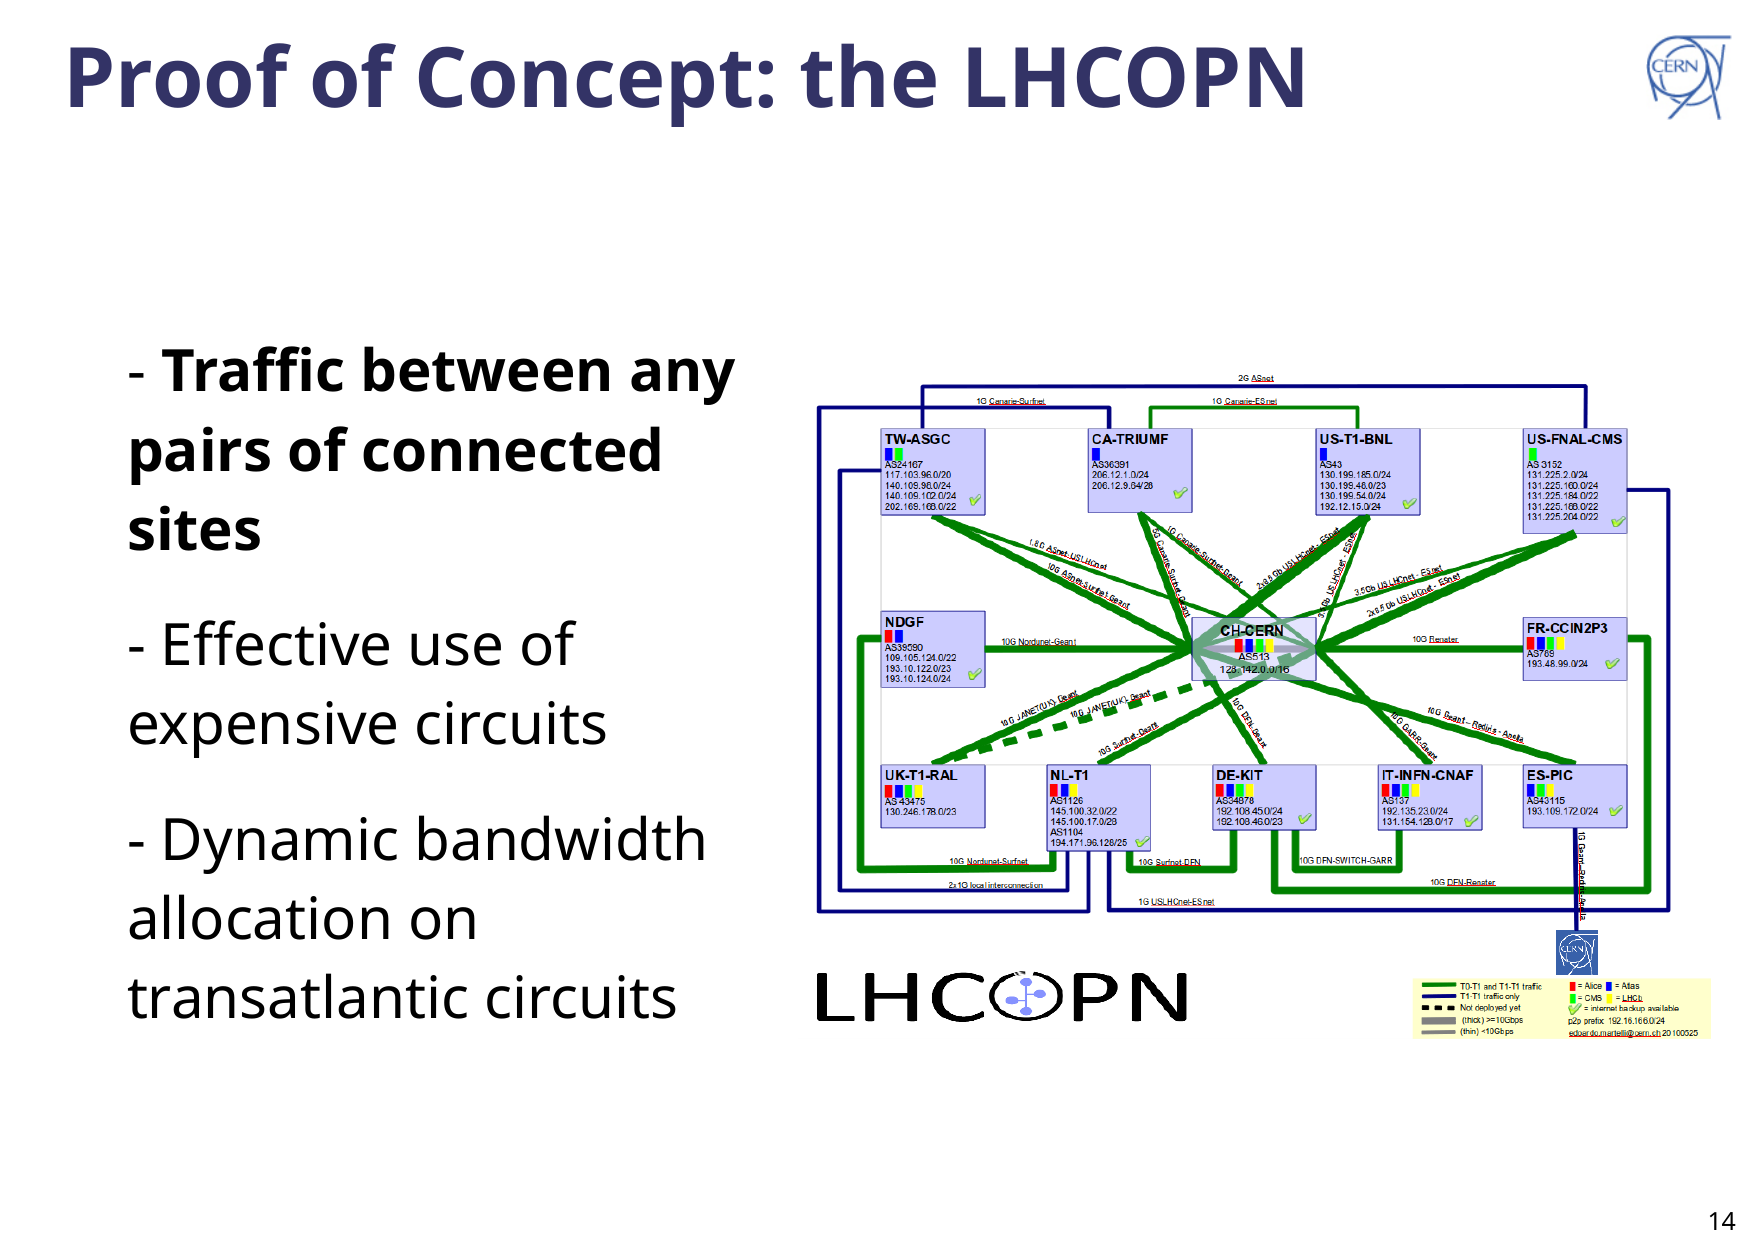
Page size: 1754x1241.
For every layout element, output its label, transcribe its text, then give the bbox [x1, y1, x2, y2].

picture [1646, 34, 1732, 120]
picture [798, 344, 1711, 1039]
text_box - Traffic between any pairs of connected sites - Effective use of expensive circuits - Dynamic bandwidth allocation on transatlantic circuits [112, 242, 807, 963]
title Proof of Concept: the LHCOPN [63, 0, 1621, 166]
